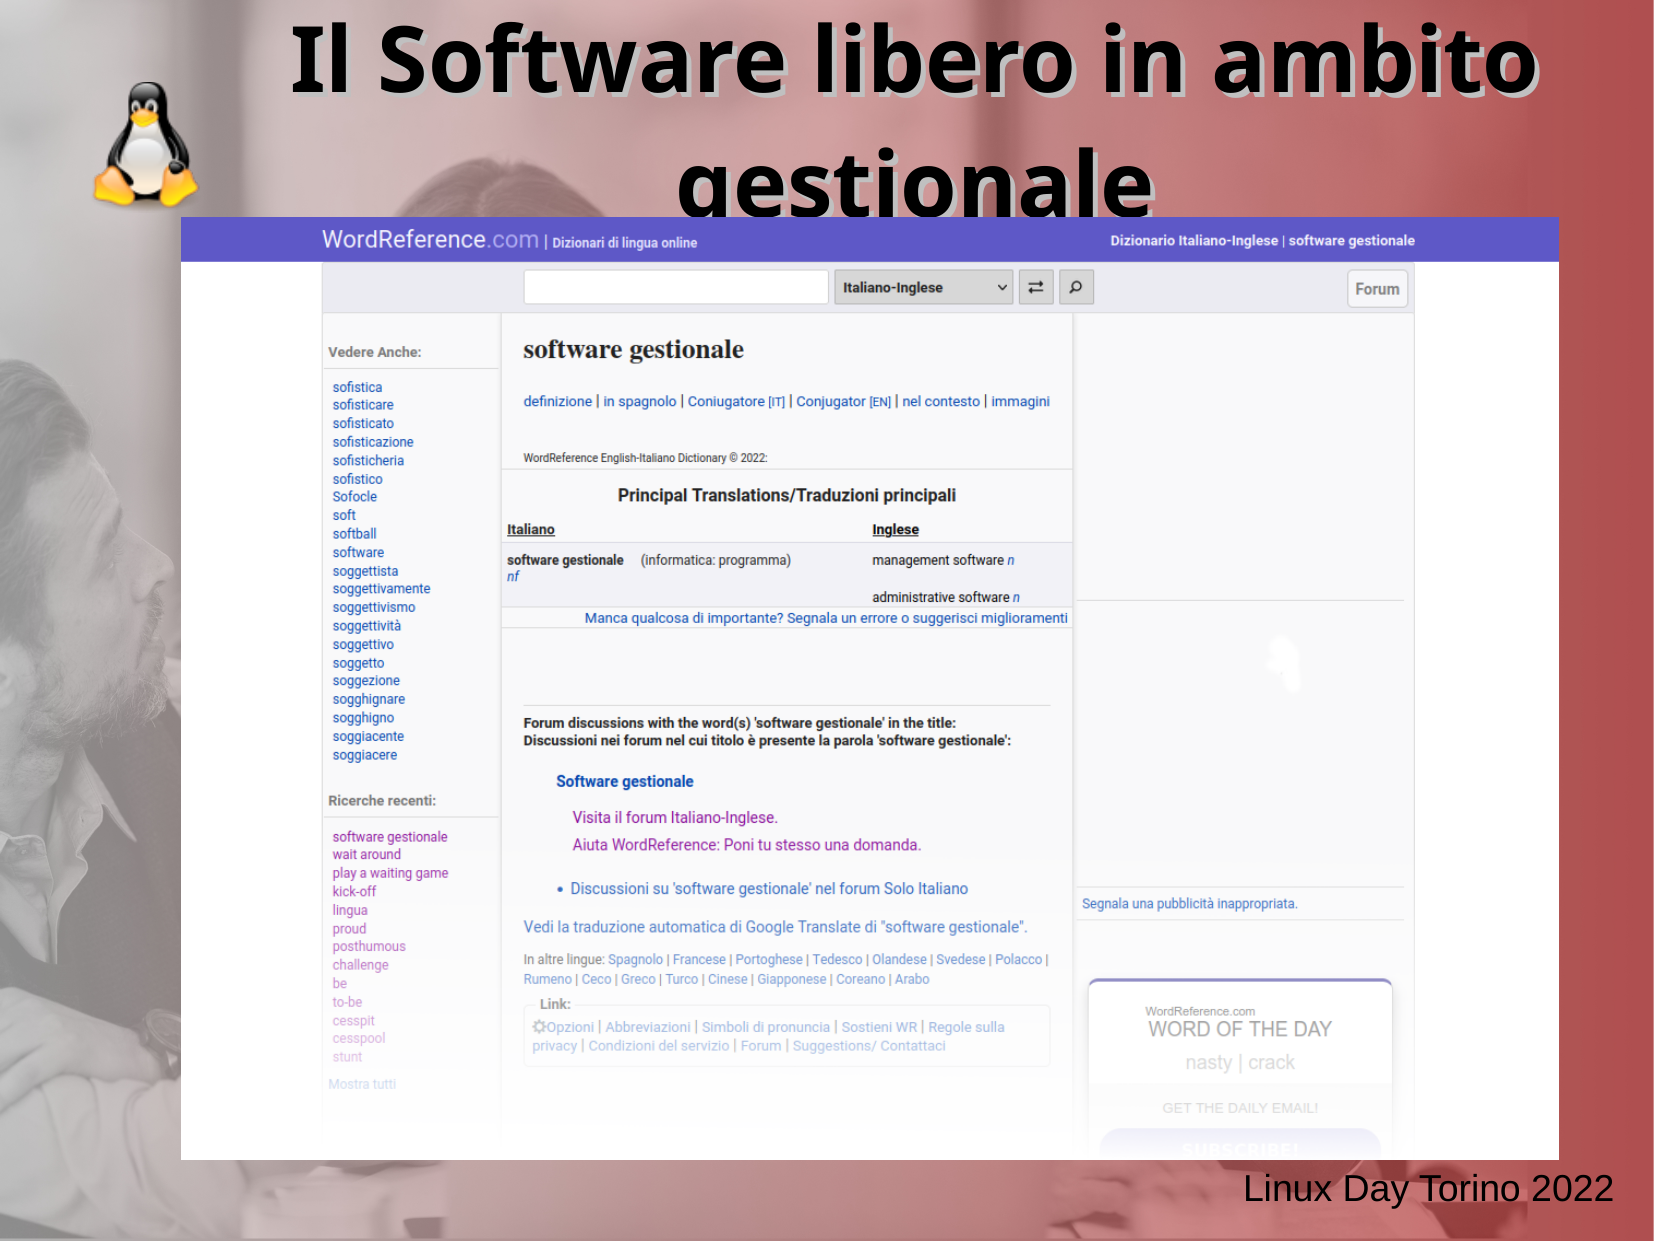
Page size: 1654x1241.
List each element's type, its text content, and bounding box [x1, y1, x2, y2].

picture [0, 0, 1654, 1241]
title Il Software libero in ambito gestionale [259, 17, 1571, 222]
text_box Linux Day Torino 2022 [1228, 1159, 1630, 1217]
